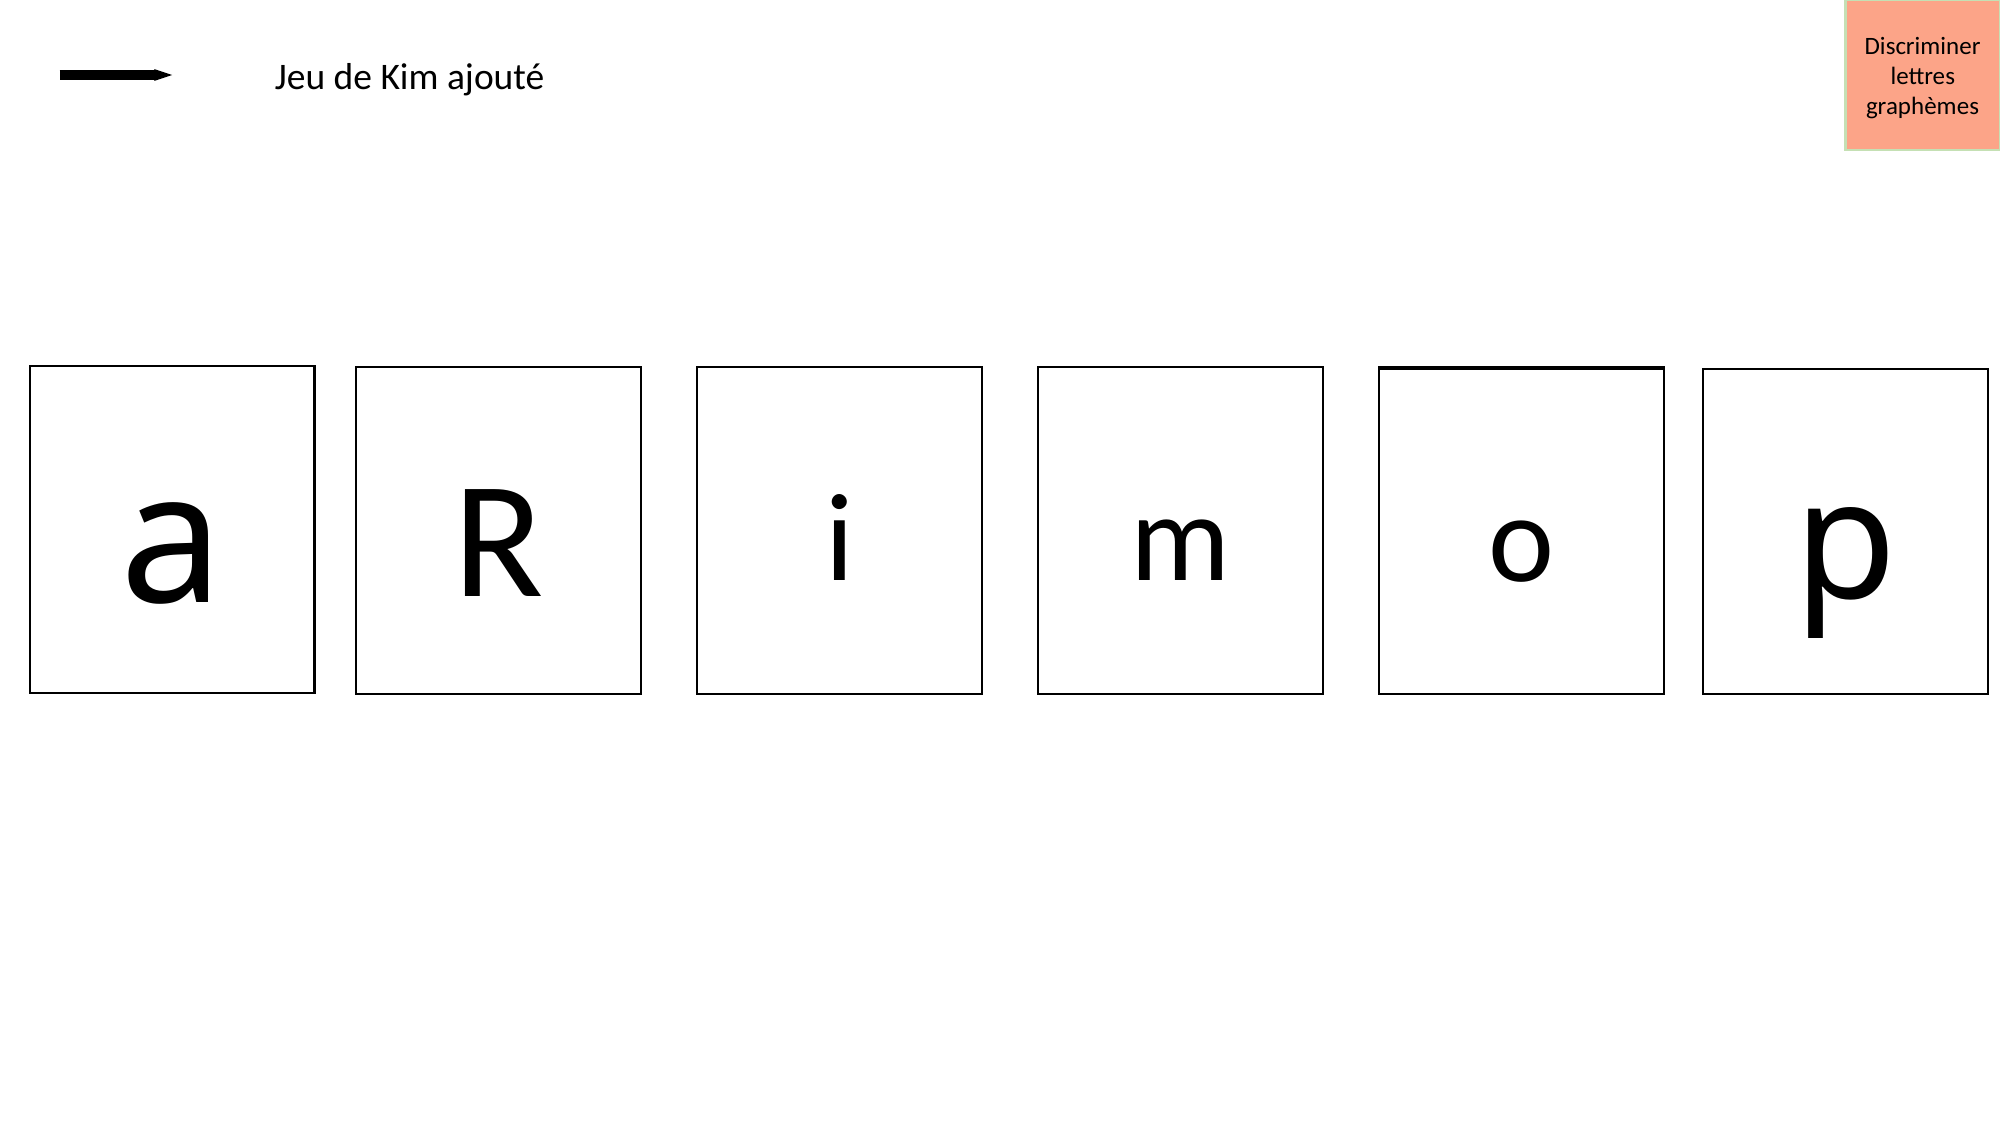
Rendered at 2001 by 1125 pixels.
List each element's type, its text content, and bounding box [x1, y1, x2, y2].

text_box p [1703, 369, 1988, 694]
text_box Jeu de Kim ajouté [260, 45, 813, 105]
text_box m [1038, 367, 1323, 694]
text_box R [356, 367, 641, 694]
text_box Discriminer lettres graphèmes [1846, 0, 2000, 150]
text_box i [697, 367, 982, 694]
text_box a [30, 366, 314, 693]
text_box o [1379, 369, 1664, 694]
